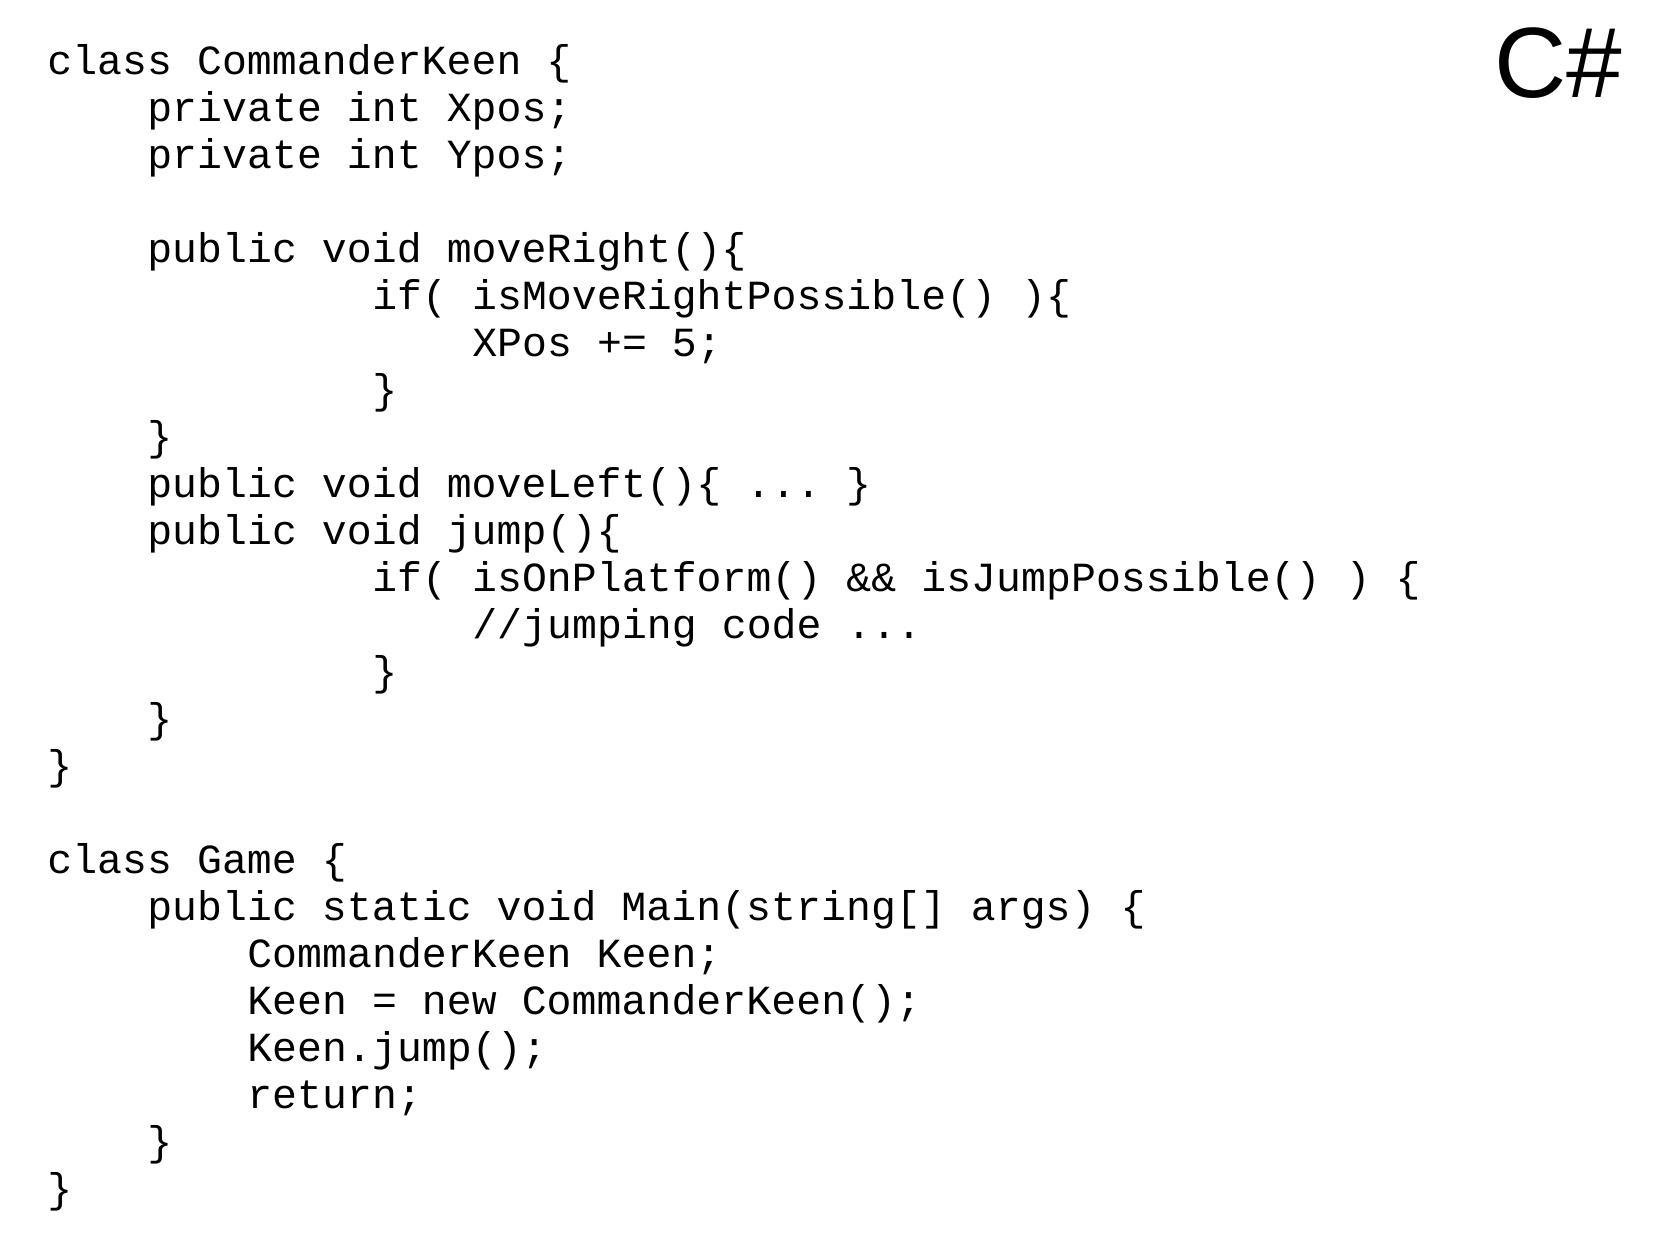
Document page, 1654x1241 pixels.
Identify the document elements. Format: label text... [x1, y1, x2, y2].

text_box class CommanderKeen { private int Xpos; private int Ypos; public void moveRight(){ if( isMoveRightPossible() ){ XPos += 5; } } public void moveLeft(){ ... } public void jump(){ if( isOnPlatform() && isJumpPossible() ) { //jumping code ... } } } class Game { public static void Main(string[] args) { CommanderKeen Keen; Keen = new CommanderKeen(); Keen.jump(); return; } } [32, 32, 1438, 1199]
text_box C# [1479, 0, 1654, 140]
